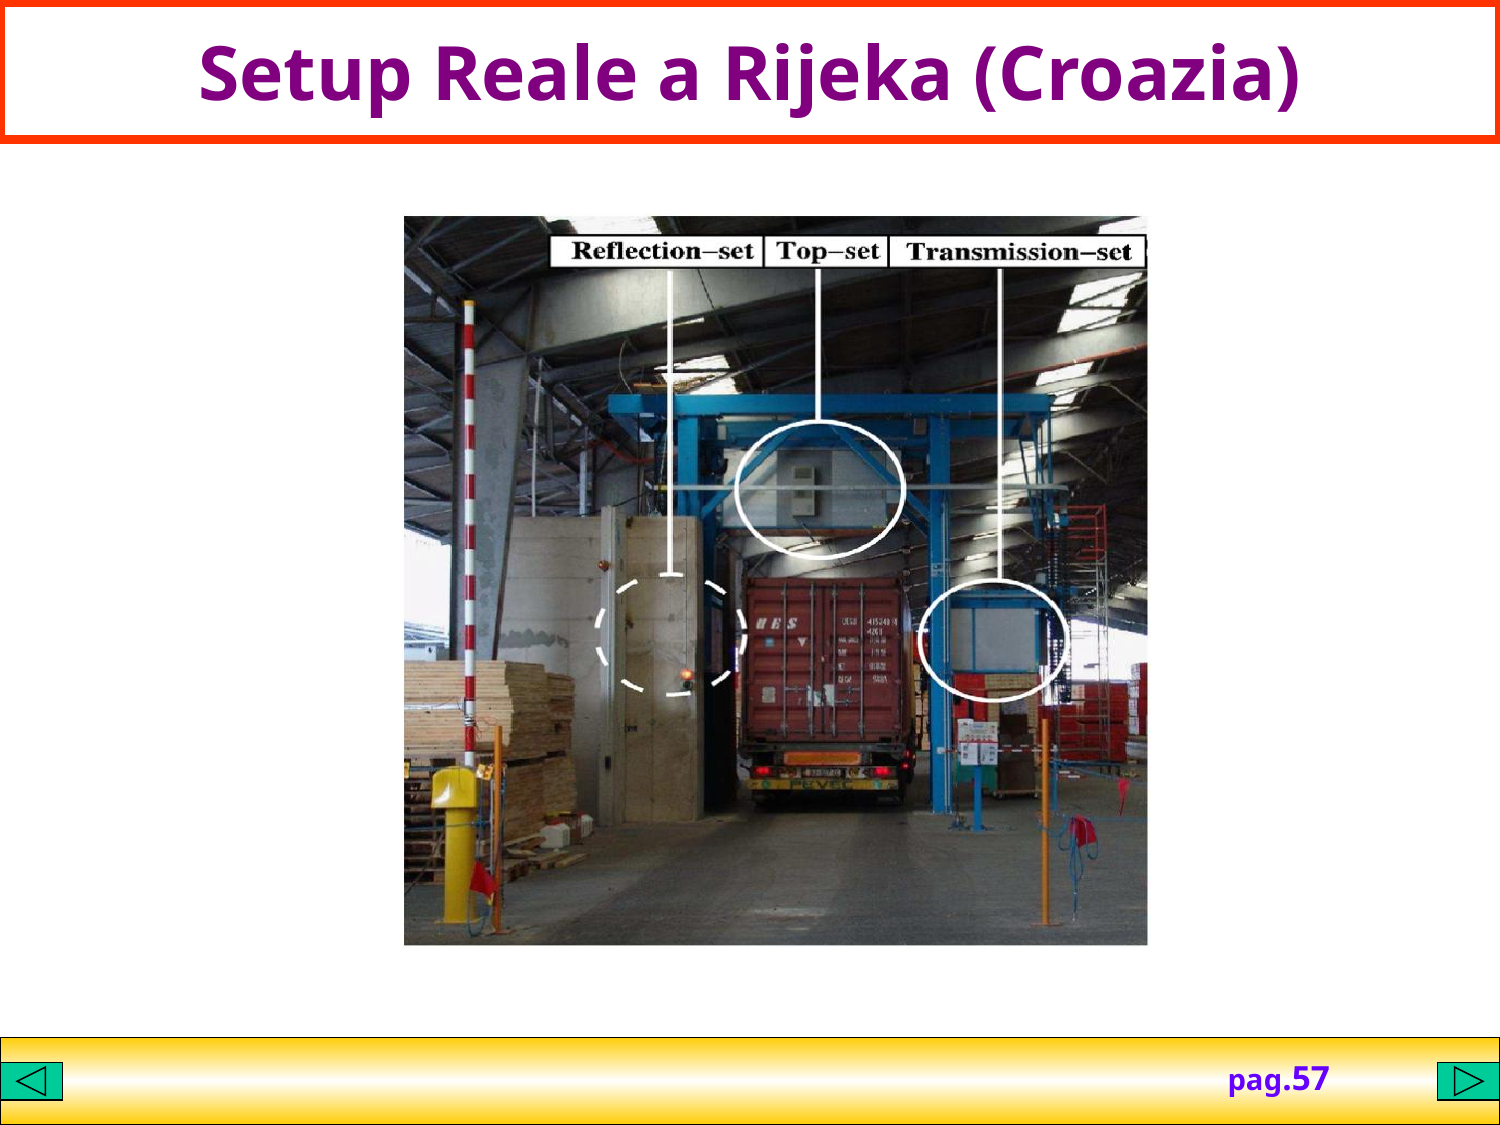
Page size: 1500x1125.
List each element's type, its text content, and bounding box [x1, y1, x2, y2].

picture [402, 213, 1151, 948]
title Setup Reale a Rijeka (Croazia) [0, 2, 1500, 140]
